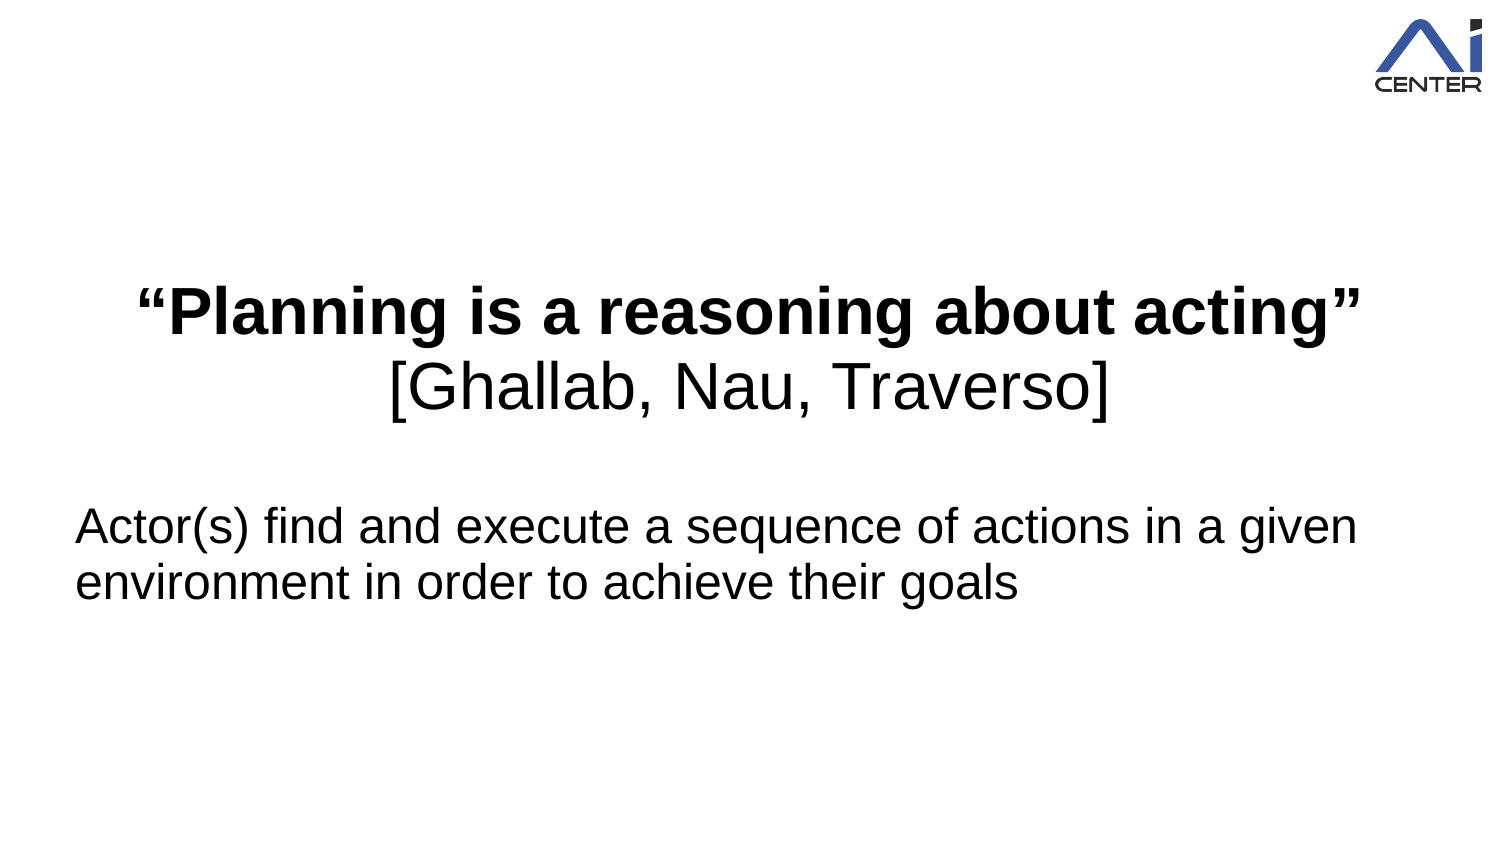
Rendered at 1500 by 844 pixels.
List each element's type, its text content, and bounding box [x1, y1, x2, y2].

subtitle “Planning is a reasoning about acting” [Ghallab, Nau, Traverso] Actor(s) find and execute a sequence of actions in a given environment in order to achieve their goals [75, 197, 1425, 687]
picture [1375, 19, 1482, 92]
